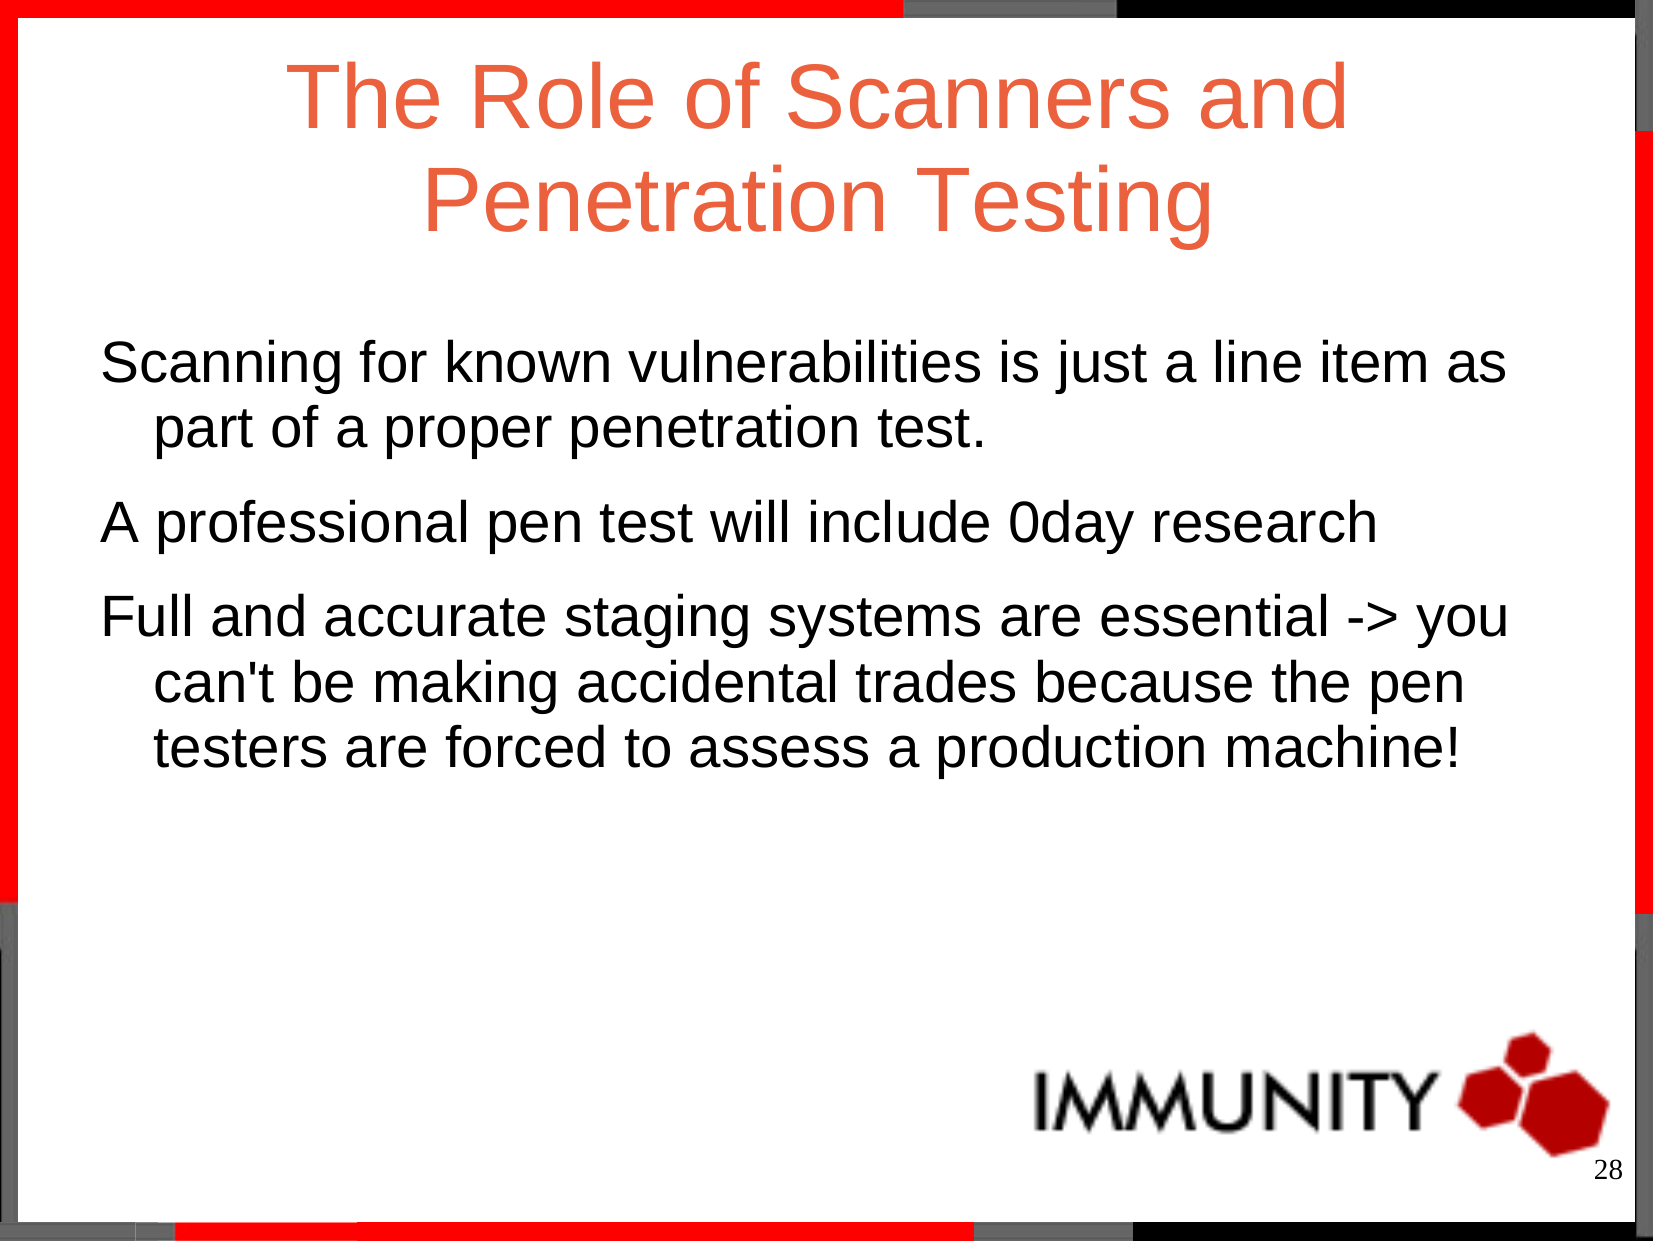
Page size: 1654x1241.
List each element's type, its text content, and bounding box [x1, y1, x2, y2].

picture [0, 0, 1653, 1241]
list Scanning for known vulnerabilities is just a line item as part of a proper penetration test. A professional pen test will include 0day research Full and accurate staging systems are essential -> you can't be making accidental trades because the pen testers are forced to assess a production machine! [82, 330, 1571, 1148]
title The Role of Scanners and Penetration Testing [75, 45, 1563, 253]
